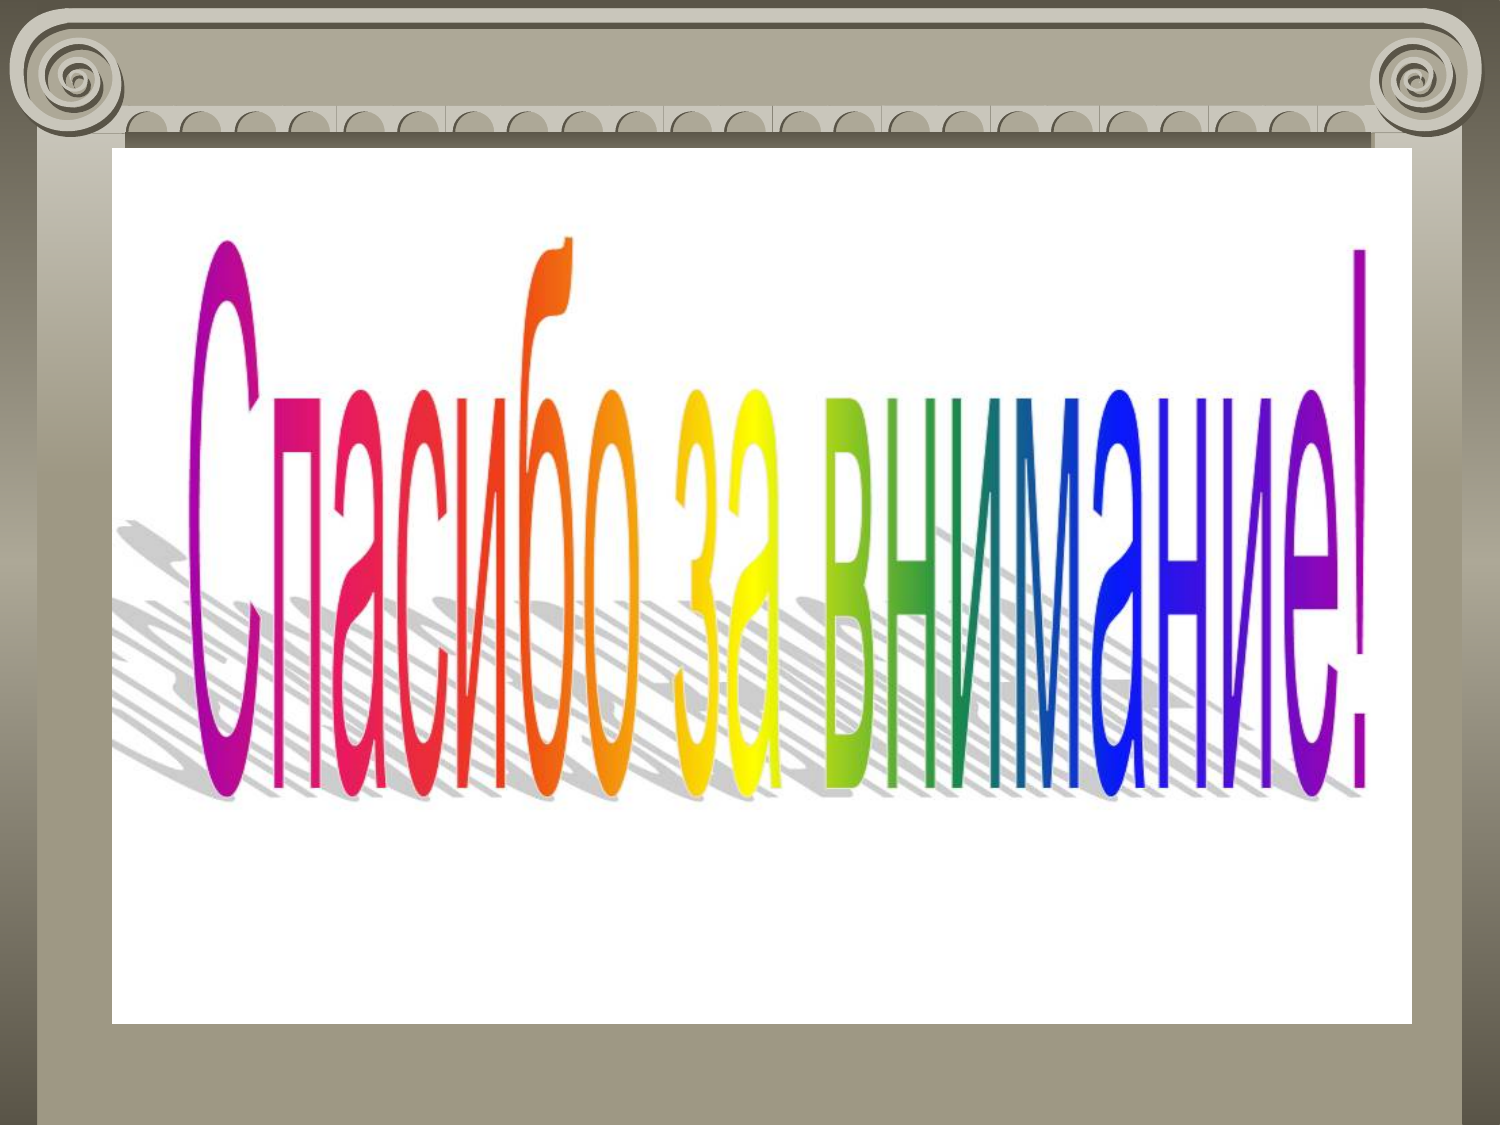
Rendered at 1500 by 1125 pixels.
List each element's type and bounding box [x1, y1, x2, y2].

picture [112, 148, 1412, 1024]
